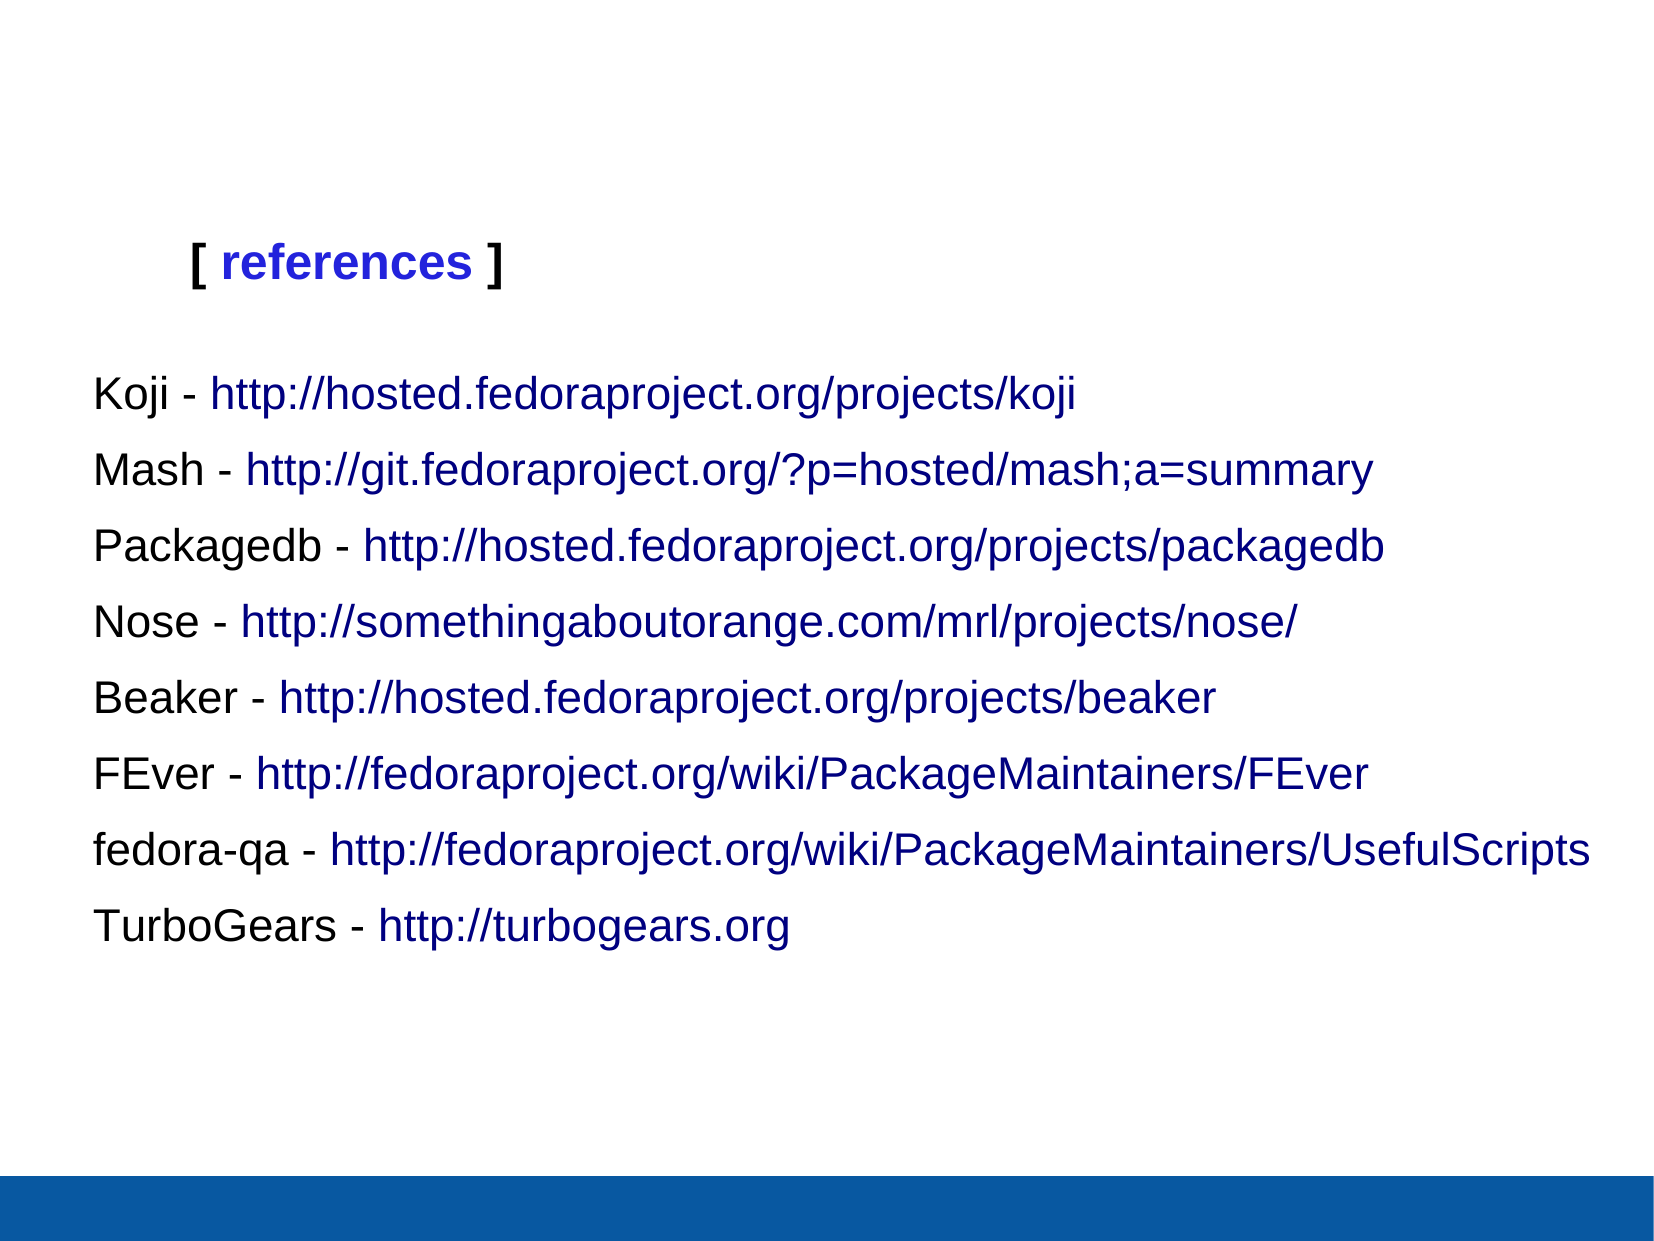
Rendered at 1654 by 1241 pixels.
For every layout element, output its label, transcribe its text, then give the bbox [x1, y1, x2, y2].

text_box Koji - http://hosted.fedoraproject.org/projects/koji Mash - http://git.fedoraproject.org/?p=hosted/mash;a=summary Packagedb - http://hosted.fedoraproject.org/projects/packagedb Nose - http://somethingaboutorange.com/mrl/projects/nose/ Beaker - http://hosted.fedoraproject.org/projects/beaker FEver - http://fedoraproject.org/wiki/PackageMaintainers/FEver fedora-qa - http://fedoraproject.org/wiki/PackageMaintainers/UsefulScripts TurboGears - http://turbogears.org [92, 367, 1654, 1069]
picture [0, 1176, 1654, 1241]
text_box [ references ] [189, 234, 505, 290]
